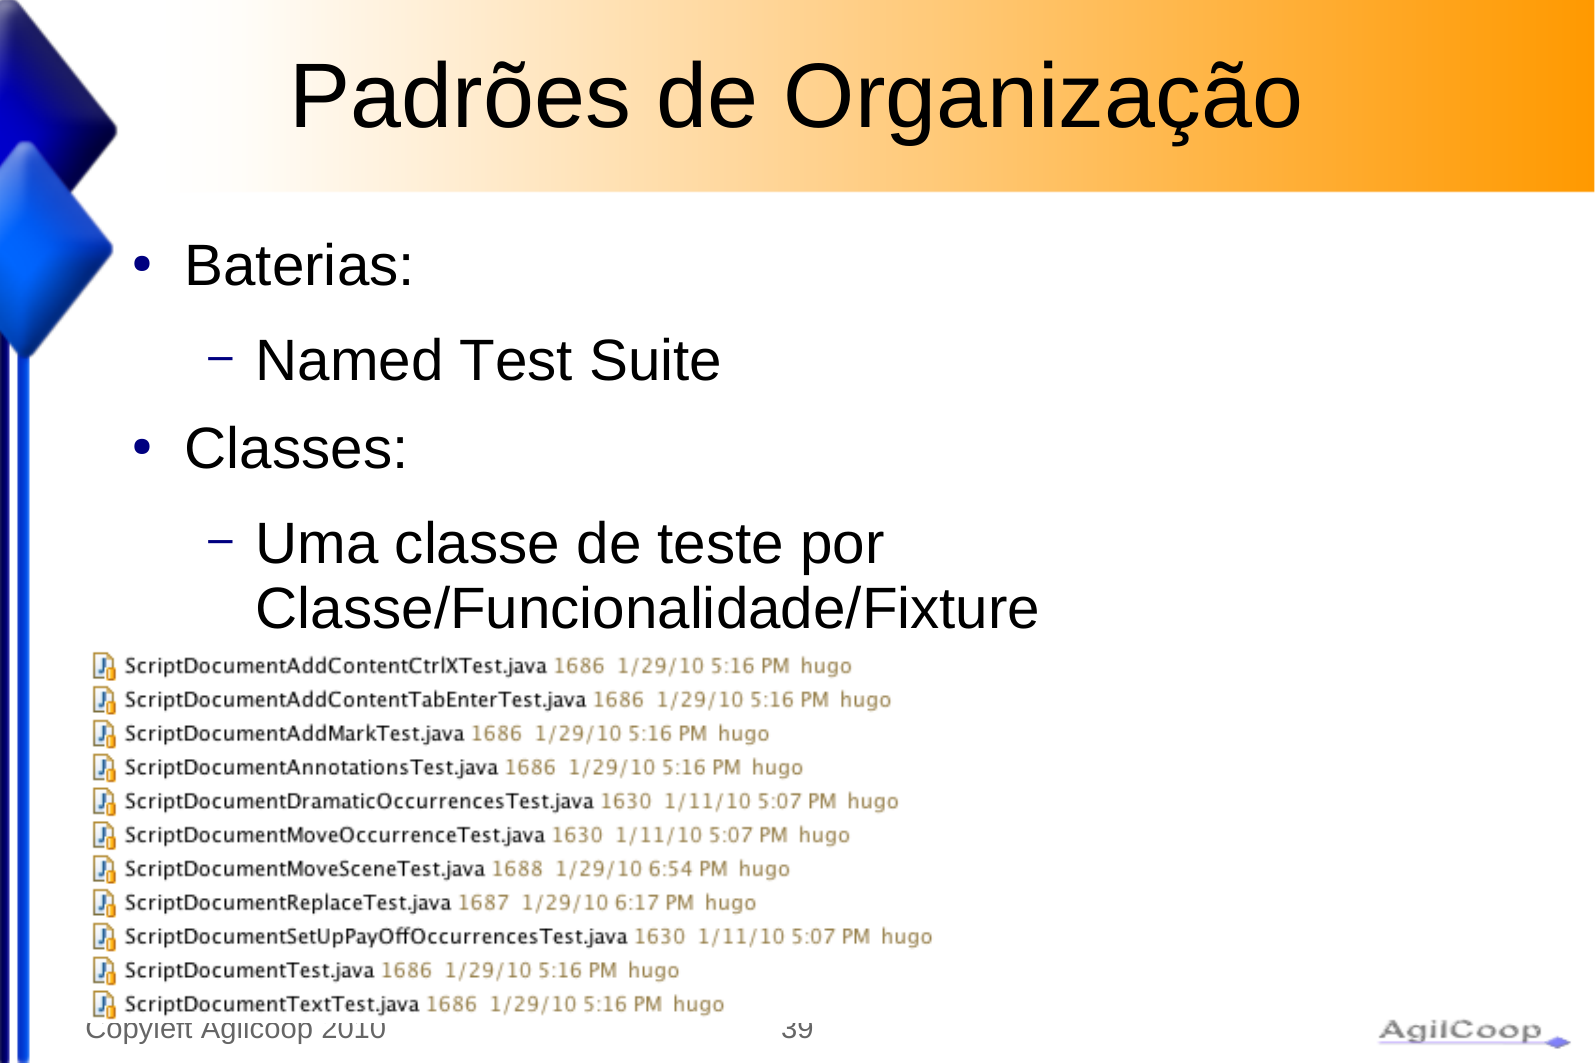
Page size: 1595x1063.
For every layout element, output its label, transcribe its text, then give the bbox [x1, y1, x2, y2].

picture [0, 0, 1595, 1063]
title Padrões de Organização [79, 6, 1515, 185]
list Baterias: Named Test Suite Classes: Uma classe de teste por Classe/Funcionalidade/Fixture [113, 232, 1549, 962]
